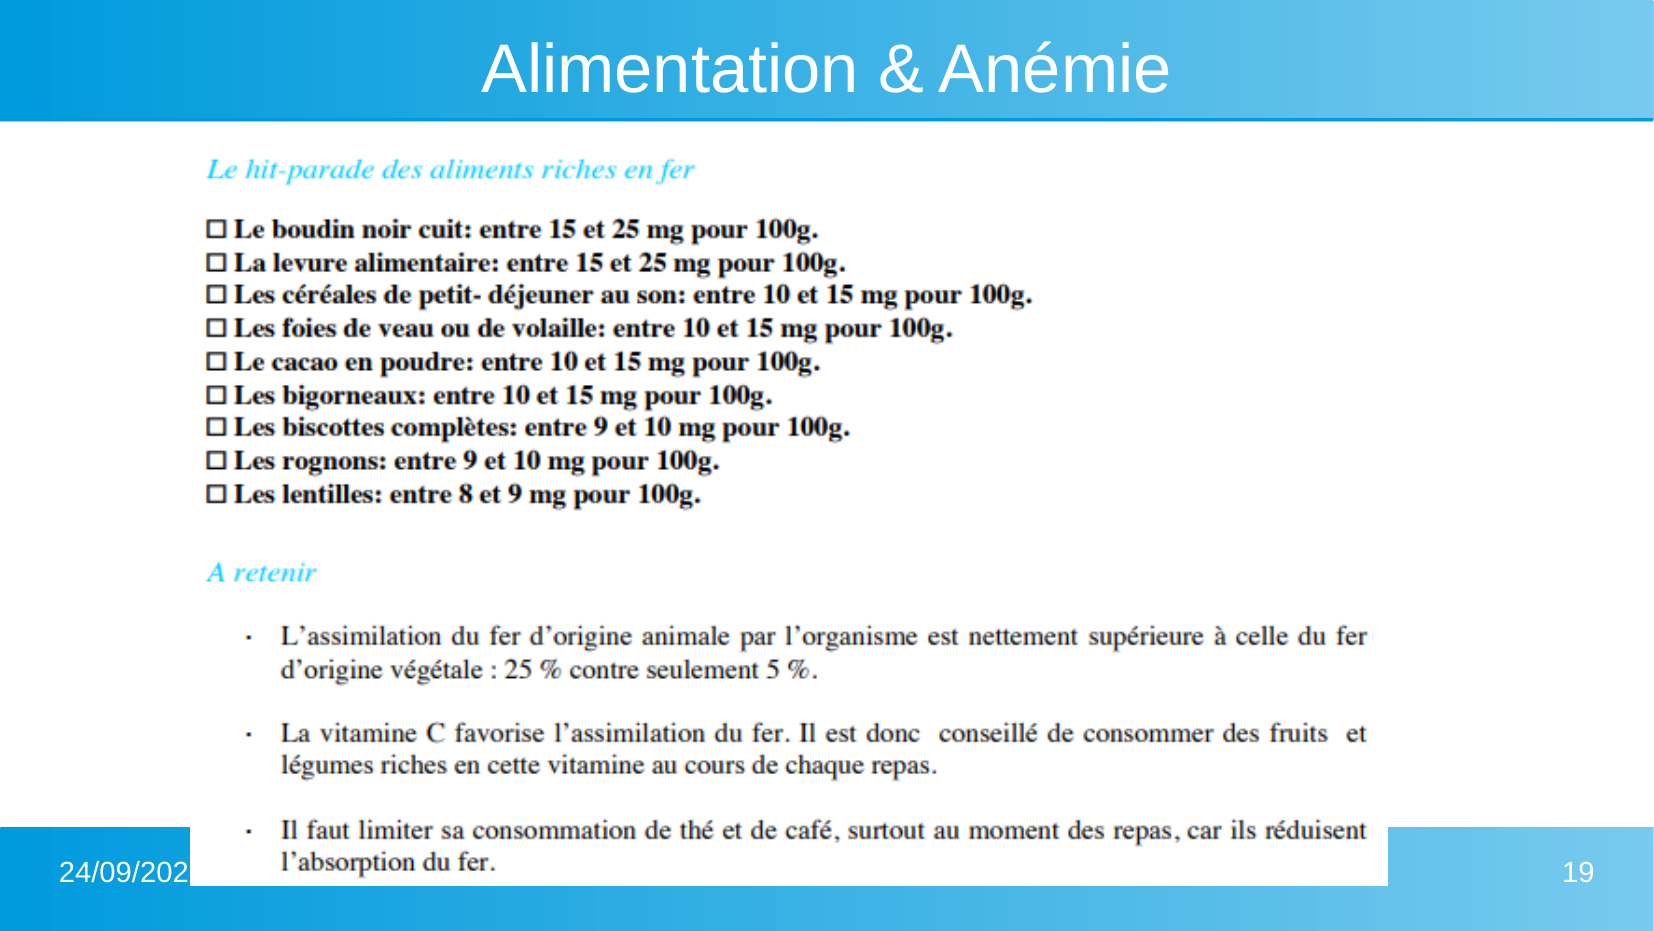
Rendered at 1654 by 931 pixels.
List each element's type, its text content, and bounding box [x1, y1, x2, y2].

title Alimentation & Anémie [59, 29, 1595, 108]
picture [190, 147, 1388, 886]
